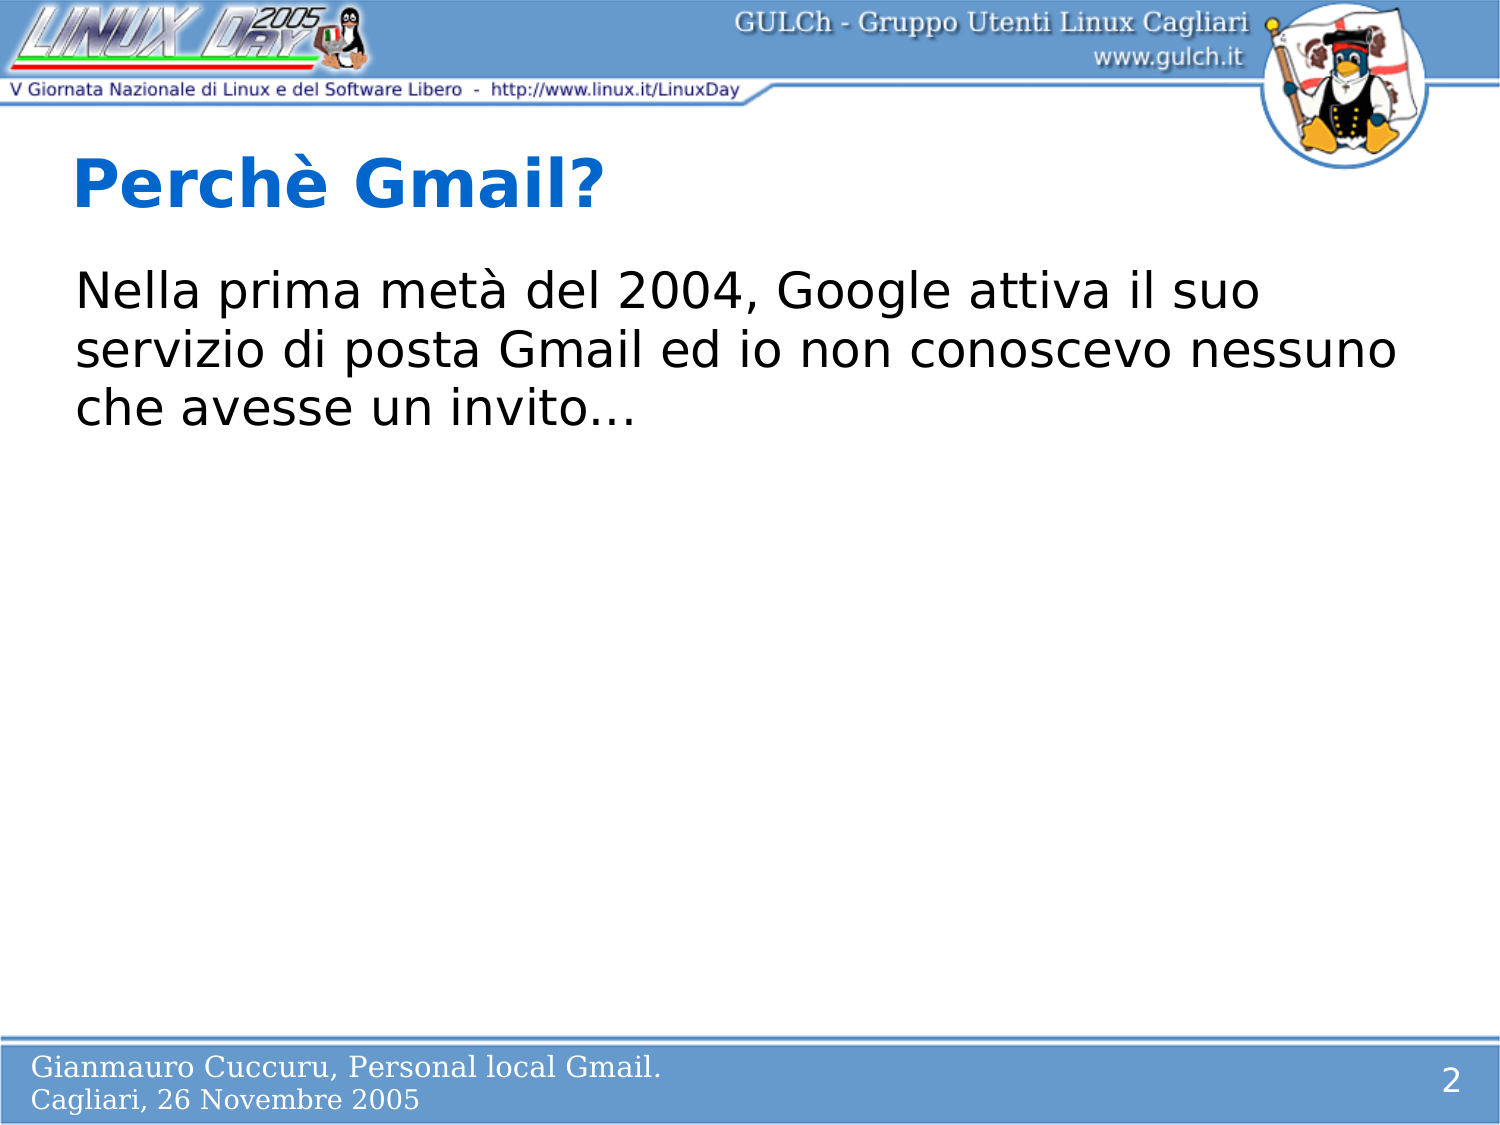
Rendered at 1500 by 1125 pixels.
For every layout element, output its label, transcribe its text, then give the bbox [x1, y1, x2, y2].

text_box Perchè Gmail? [71, 144, 608, 223]
text_box Nella prima metà del 2004, Google attiva il suo servizio di posta Gmail ed io non conoscevo nessuno che avesse un invito... [75, 262, 1426, 1013]
picture [0, 0, 1500, 1125]
